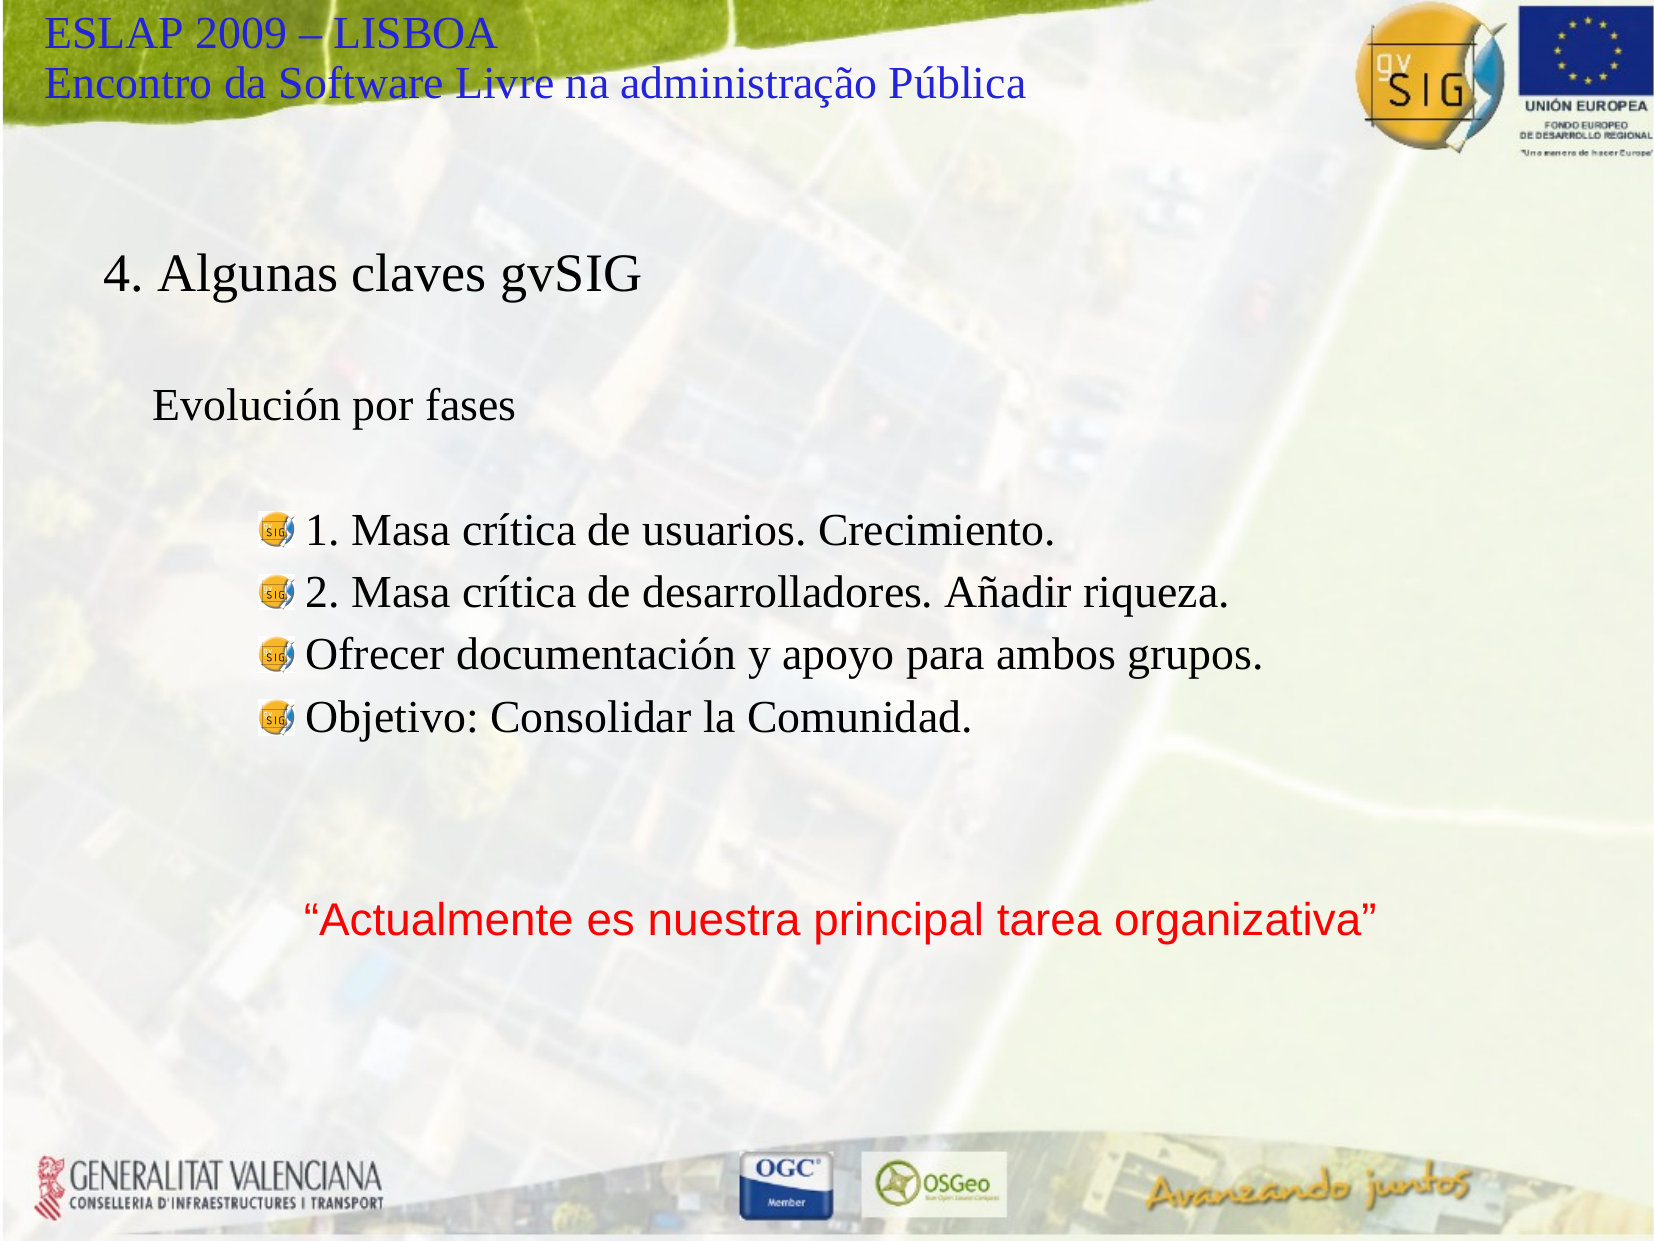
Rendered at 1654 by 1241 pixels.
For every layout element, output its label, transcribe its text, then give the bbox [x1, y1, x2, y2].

picture [2, 0, 1654, 1241]
text_box “Actualmente es nuestra principal tarea organizativa” [140, 823, 1554, 1079]
text_box Evolución por fases 1. Masa crítica de usuarios. Crecimiento. 2. Masa crítica de desarrolladores. Añadir riqueza. Ofrecer documentación y apoyo para ambos grupos. Objetivo: Consolidar la Comunidad. [138, 371, 1551, 813]
text_box 4. Algunas claves gvSIG [88, 236, 658, 317]
